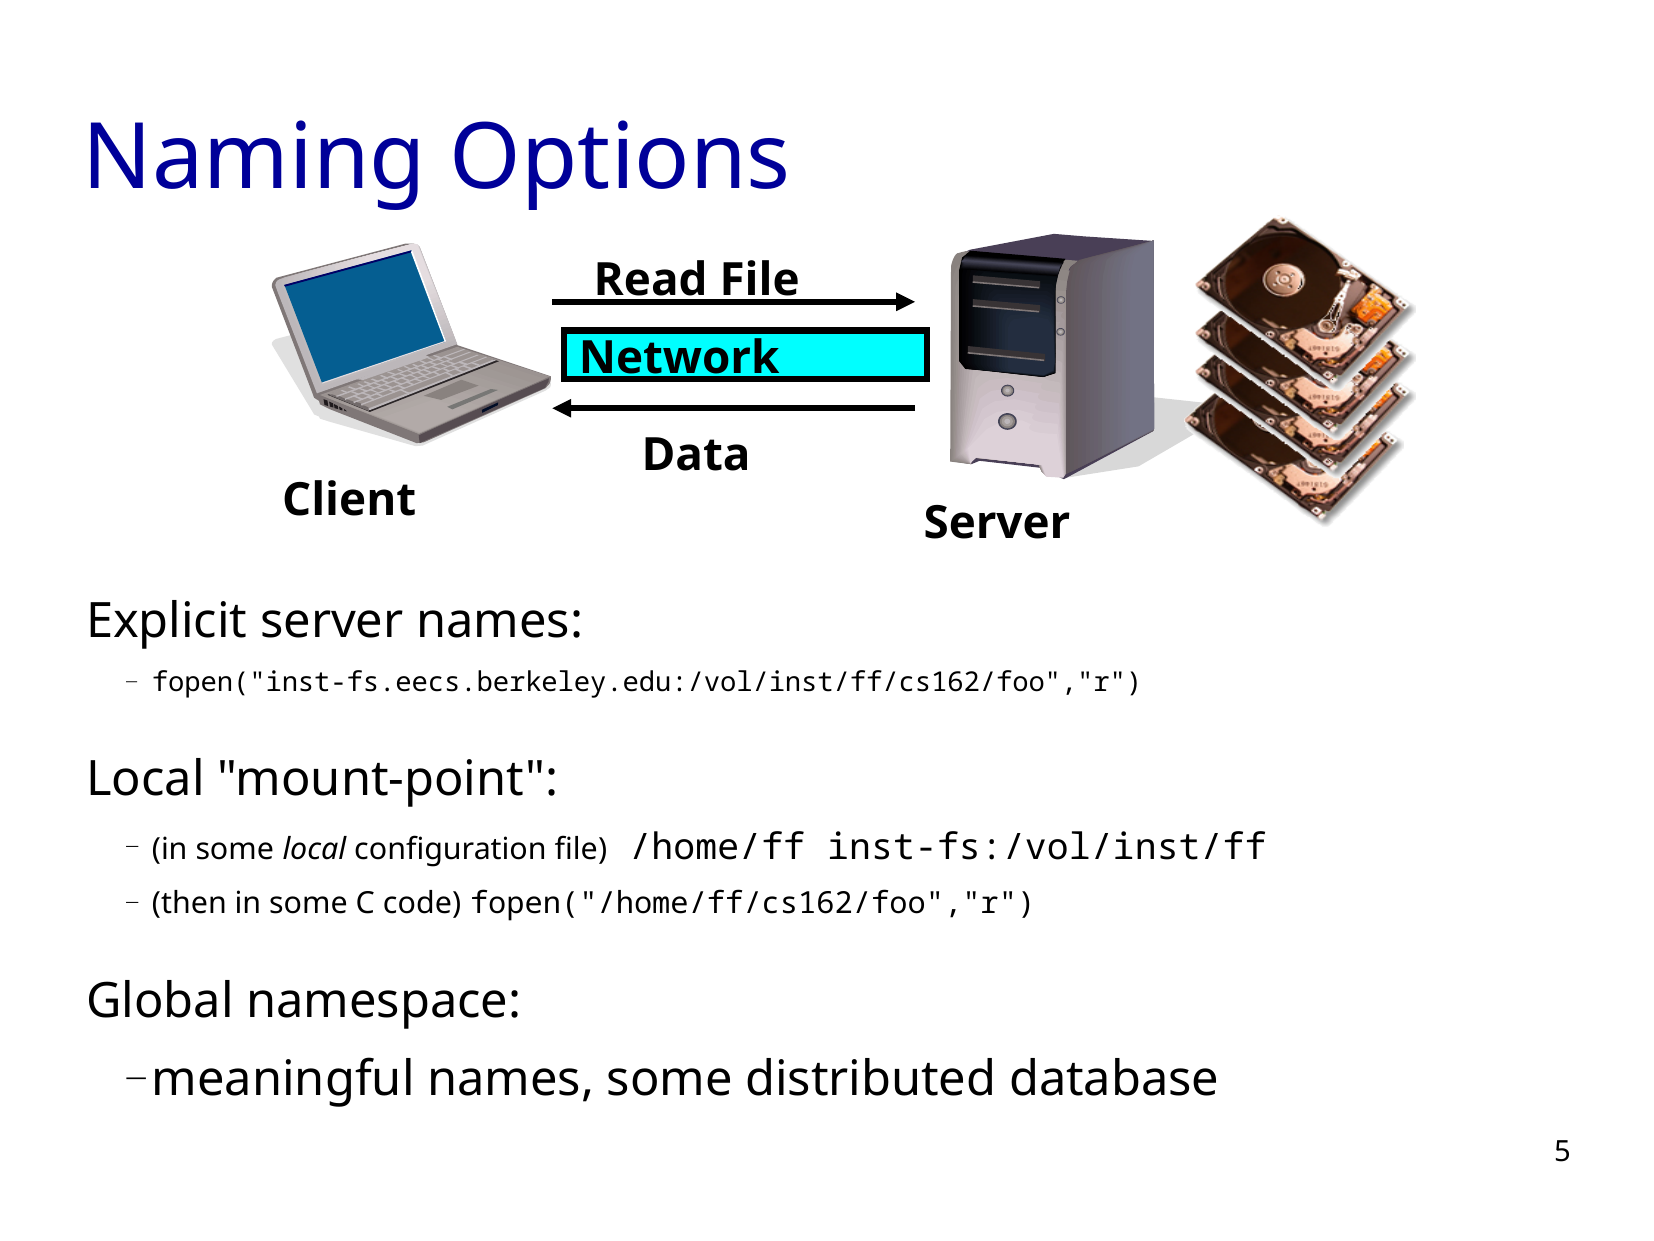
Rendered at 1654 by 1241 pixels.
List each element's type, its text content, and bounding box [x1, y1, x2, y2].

text_box Network [564, 330, 927, 379]
text_box Server [908, 485, 1160, 556]
text_box Read File [578, 242, 890, 312]
text_box Data [626, 417, 841, 488]
list Explicit server names: fopen("inst-fs.eecs.berkeley.edu:/vol/inst/ff/cs162/foo","r") Local "mount-point": (in some local configuration file) /home/ff inst-fs:/vol/inst/ff (then in some C code) fopen("/home/ff/cs162/foo","r") Global namespace: meaningful names, some distributed database [60, 585, 1571, 1111]
text_box Client [267, 462, 506, 533]
picture [950, 214, 1416, 532]
picture [271, 243, 551, 447]
title Naming Options [82, 49, 1571, 257]
